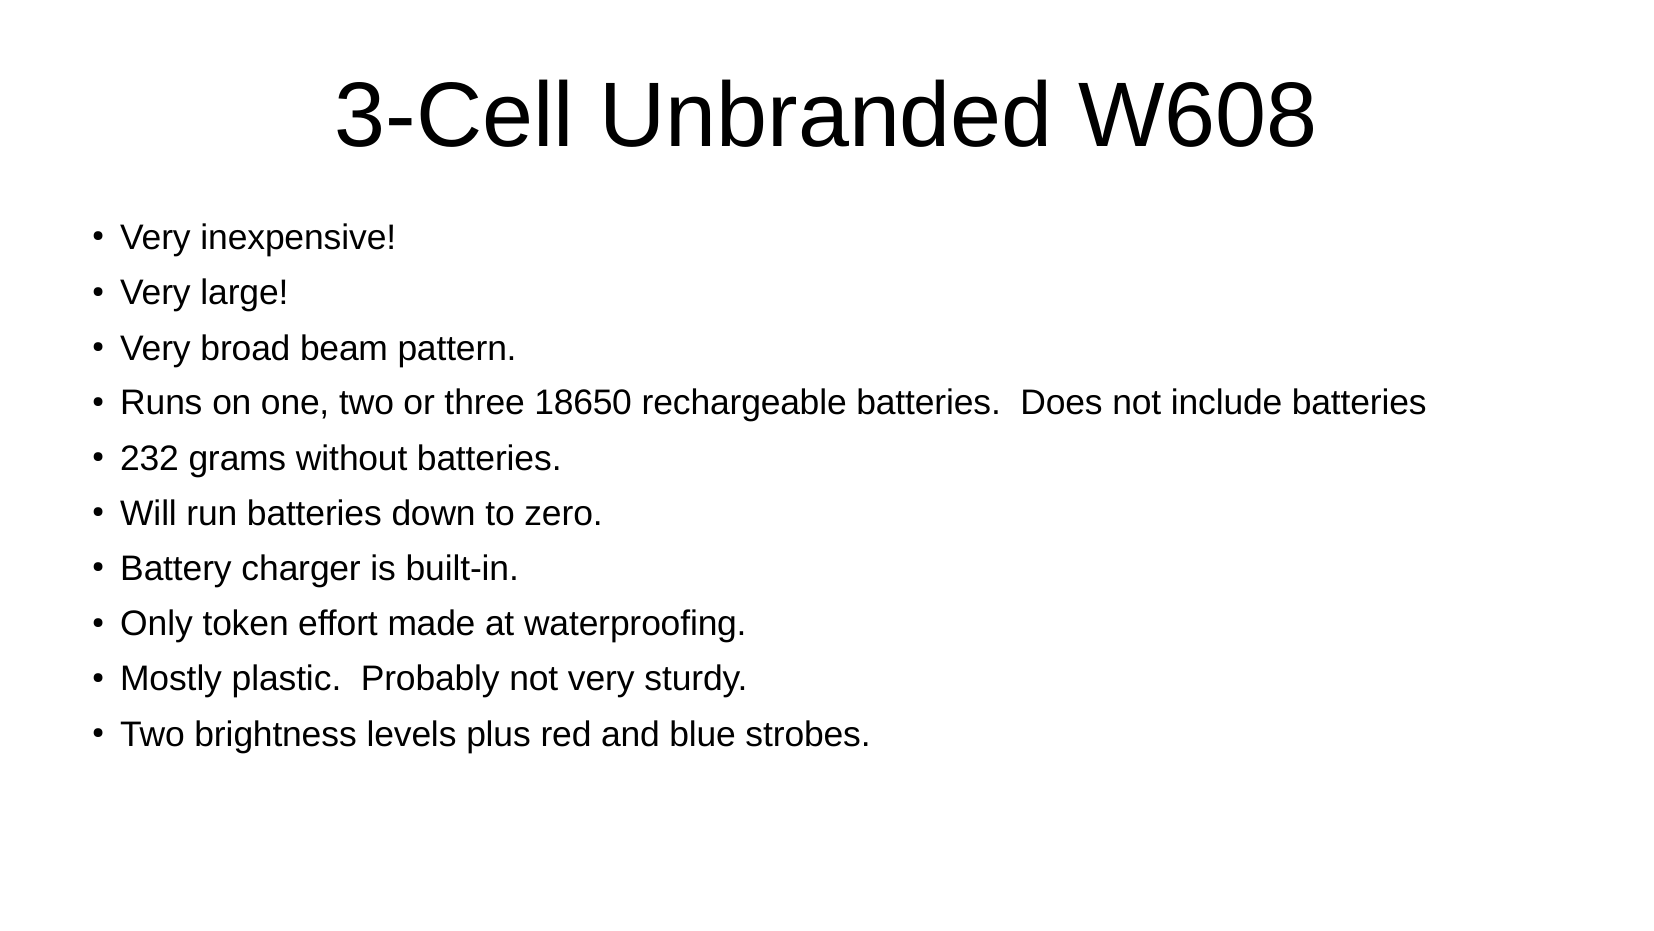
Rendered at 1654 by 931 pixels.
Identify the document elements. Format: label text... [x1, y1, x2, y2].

title 3-Cell Unbranded W608 [82, 37, 1571, 193]
list Very inexpensive! Very large! Very broad beam pattern. Runs on one, two or three 18650 rechargeable batteries. Does not include batteries 232 grams without batteries. Will run batteries down to zero. Battery charger is built-in. Only token effort made at waterproofing. Mostly plastic. Probably not very sturdy. Two brightness levels plus red and blue strobes. [82, 217, 1571, 758]
